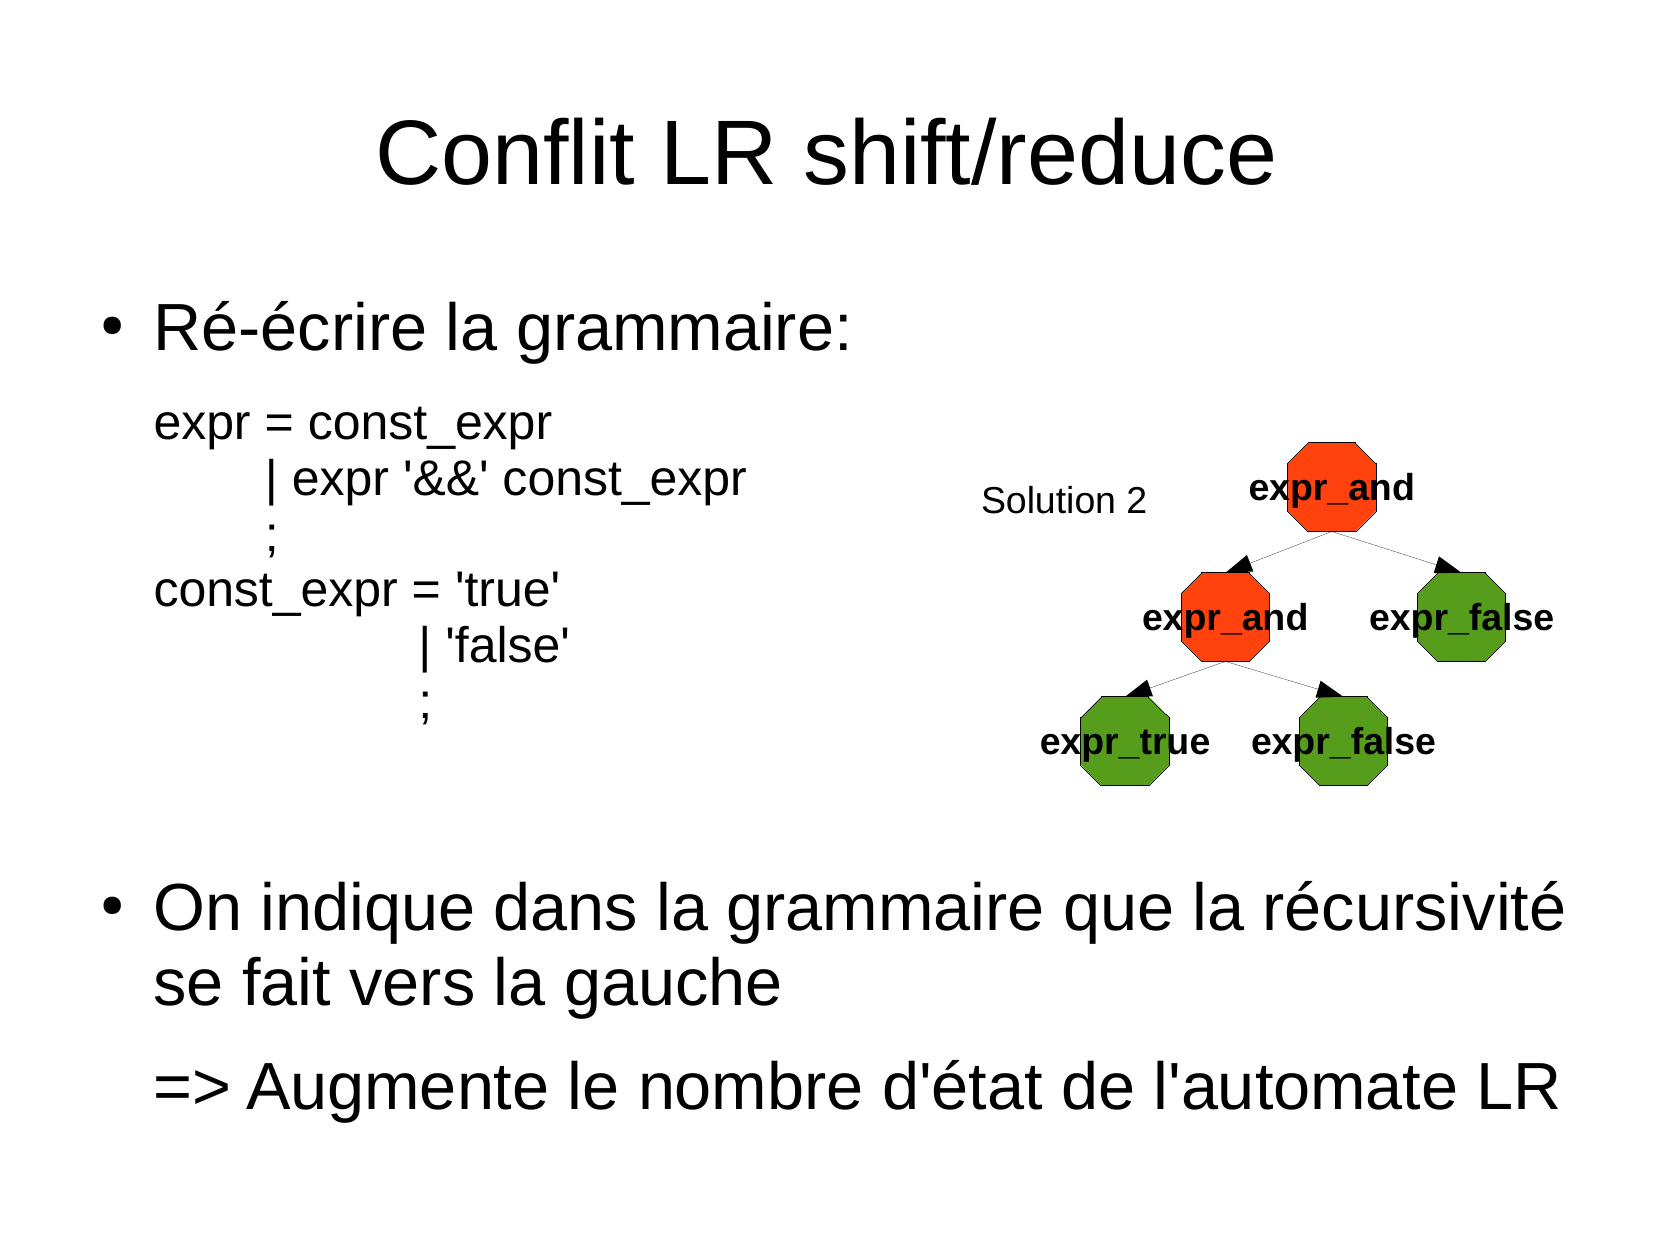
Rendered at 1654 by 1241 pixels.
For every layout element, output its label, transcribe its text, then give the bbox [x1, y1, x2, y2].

text_box expr_false [1417, 572, 1506, 662]
text_box Solution 2 [966, 472, 1164, 530]
text_box expr_false [1299, 696, 1388, 786]
title Conflit LR shift/reduce [82, 56, 1571, 250]
text_box expr_and [1287, 442, 1377, 532]
text_box expr_and [1181, 572, 1270, 662]
text_box expr_true [1080, 696, 1170, 786]
list Ré-écrire la grammaire: expr = const_expr | expr '&&' const_expr ; const_expr = 'true' | 'false' ; On indique dans la grammaire que la récursivité se fait vers la gauche => Augmente le nombre d'état de l'automate LR [82, 290, 1571, 1124]
